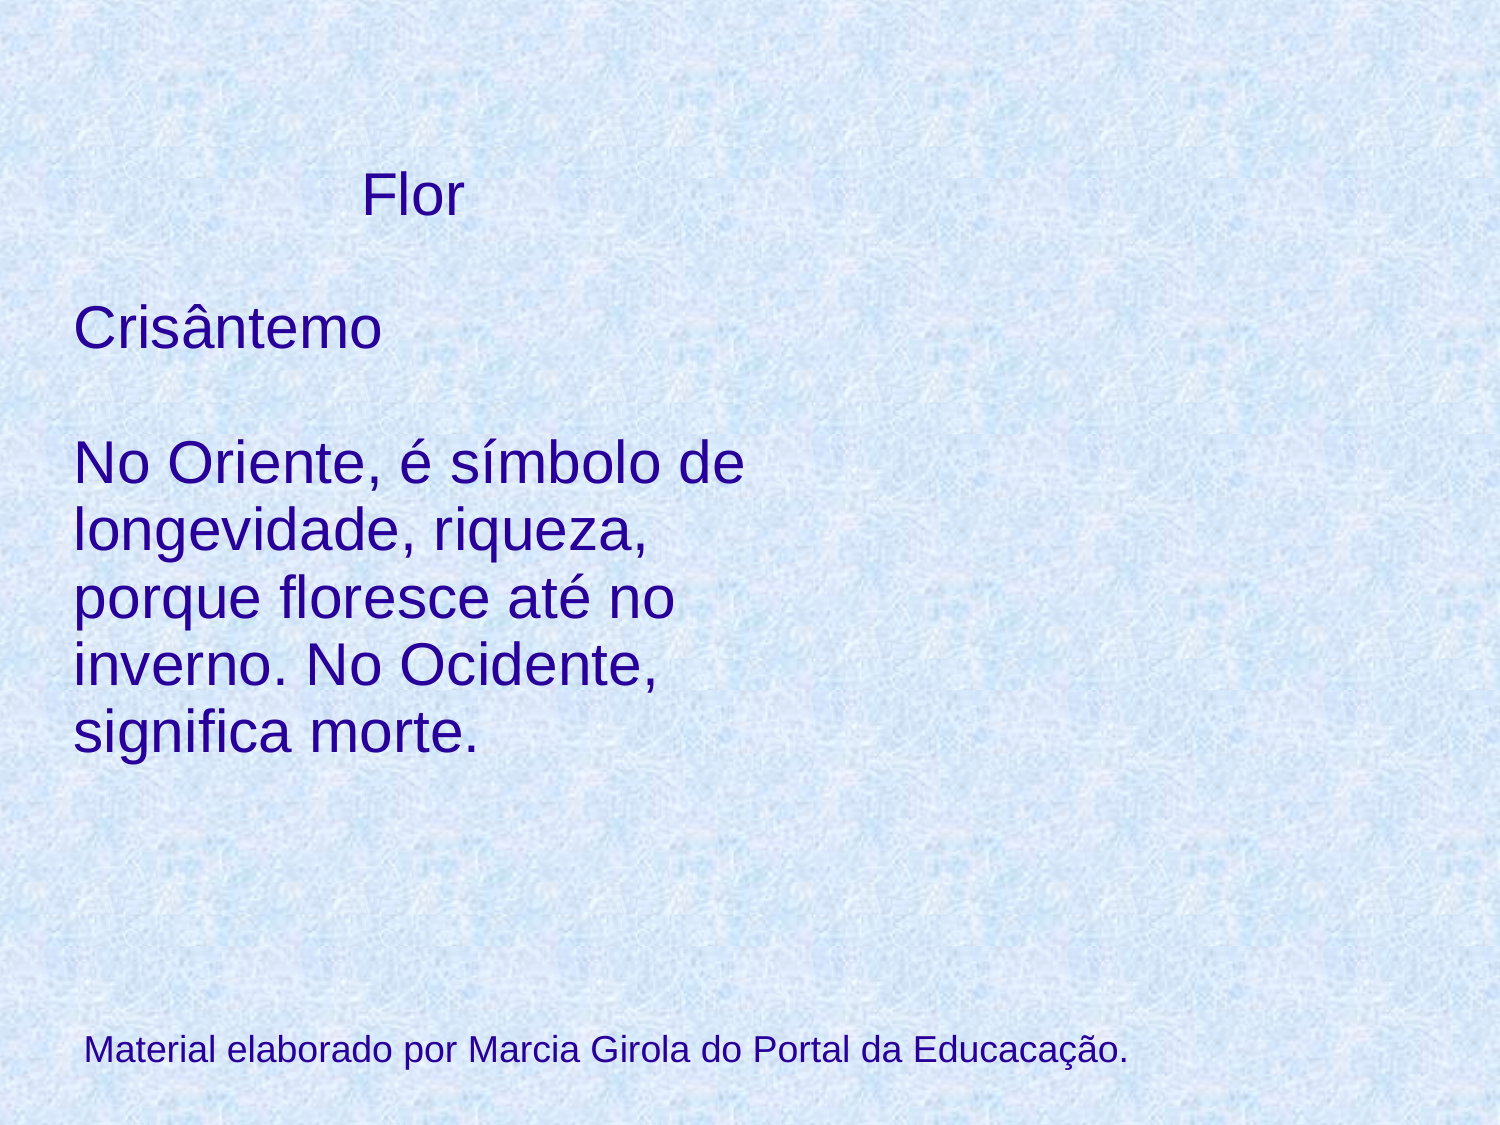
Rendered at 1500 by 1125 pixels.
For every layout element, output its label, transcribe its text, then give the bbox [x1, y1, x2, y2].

picture [0, 0, 1500, 1125]
text_box Material elaborado por Marcia Girola do Portal da Educacação. [68, 1017, 1154, 1078]
text_box Flor Crisântemo No Oriente, é símbolo de longevidade, riqueza, porque floresce até no inverno. No Ocidente, significa morte. [59, 147, 768, 842]
